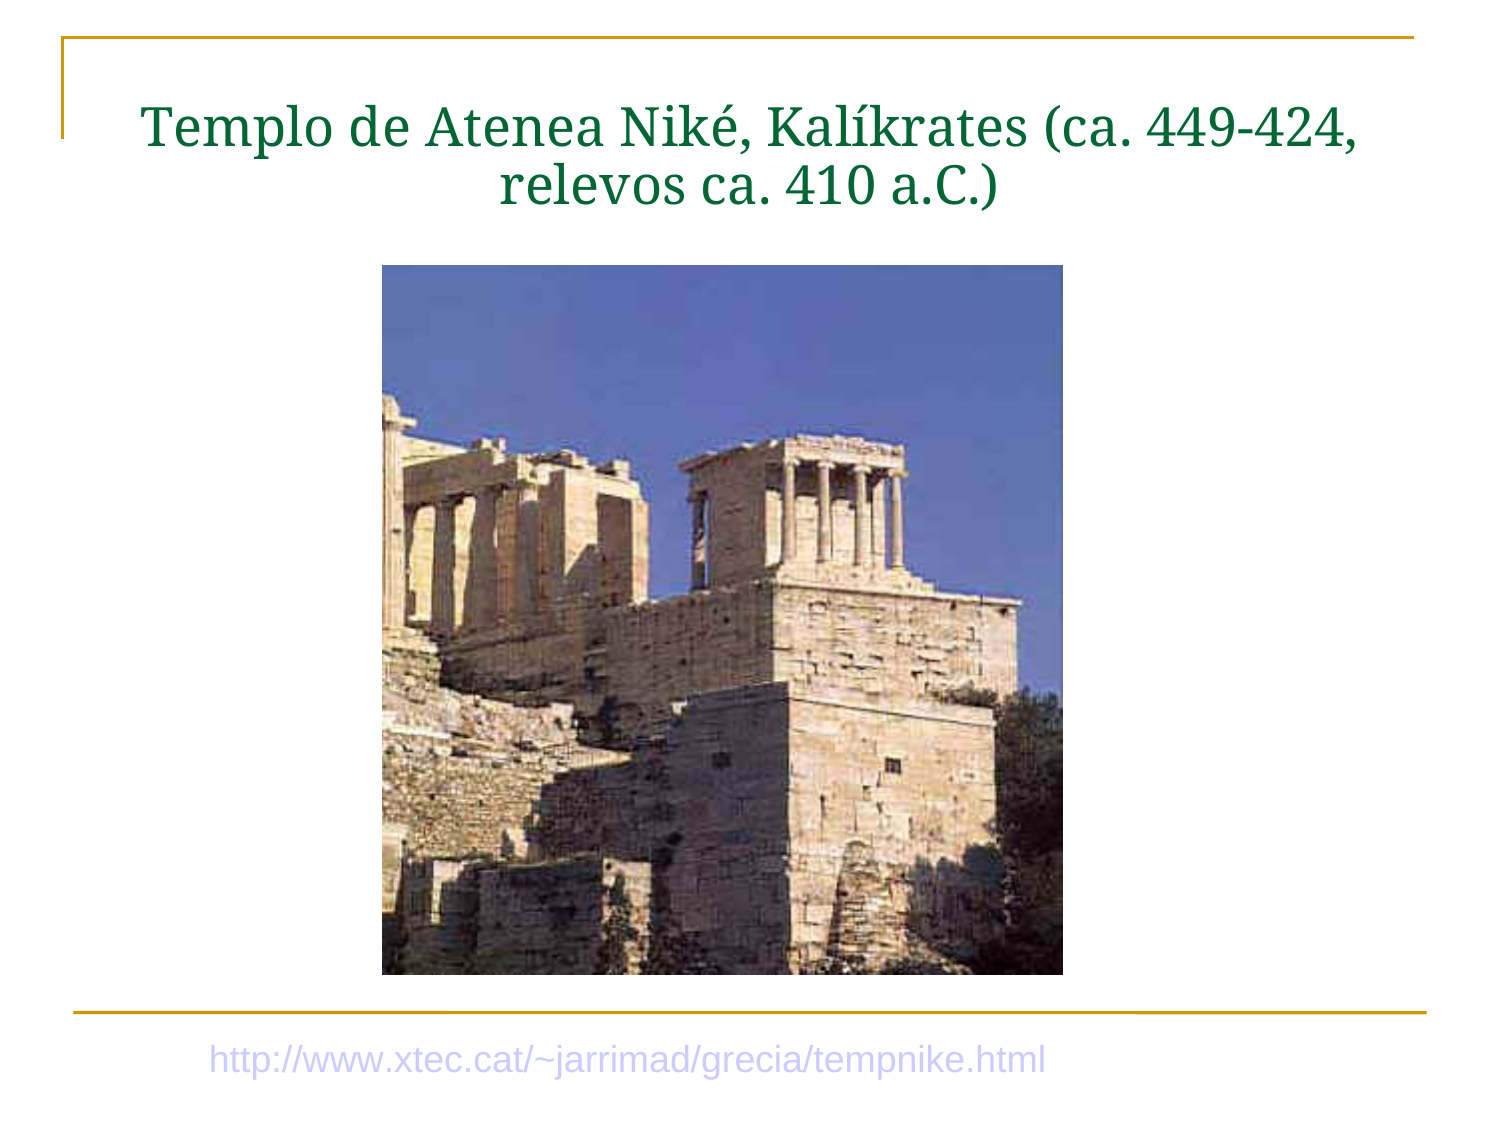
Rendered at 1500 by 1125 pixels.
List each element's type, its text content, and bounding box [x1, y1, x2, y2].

text_box http://www.xtec.cat/~jarrimad/grecia/tempnike.html [194, 1033, 1241, 1088]
picture [382, 265, 1063, 975]
title Templo de Atenea Niké, Kalíkrates (ca. 449-424, relevos ca. 410 a.C.) [75, 45, 1425, 272]
